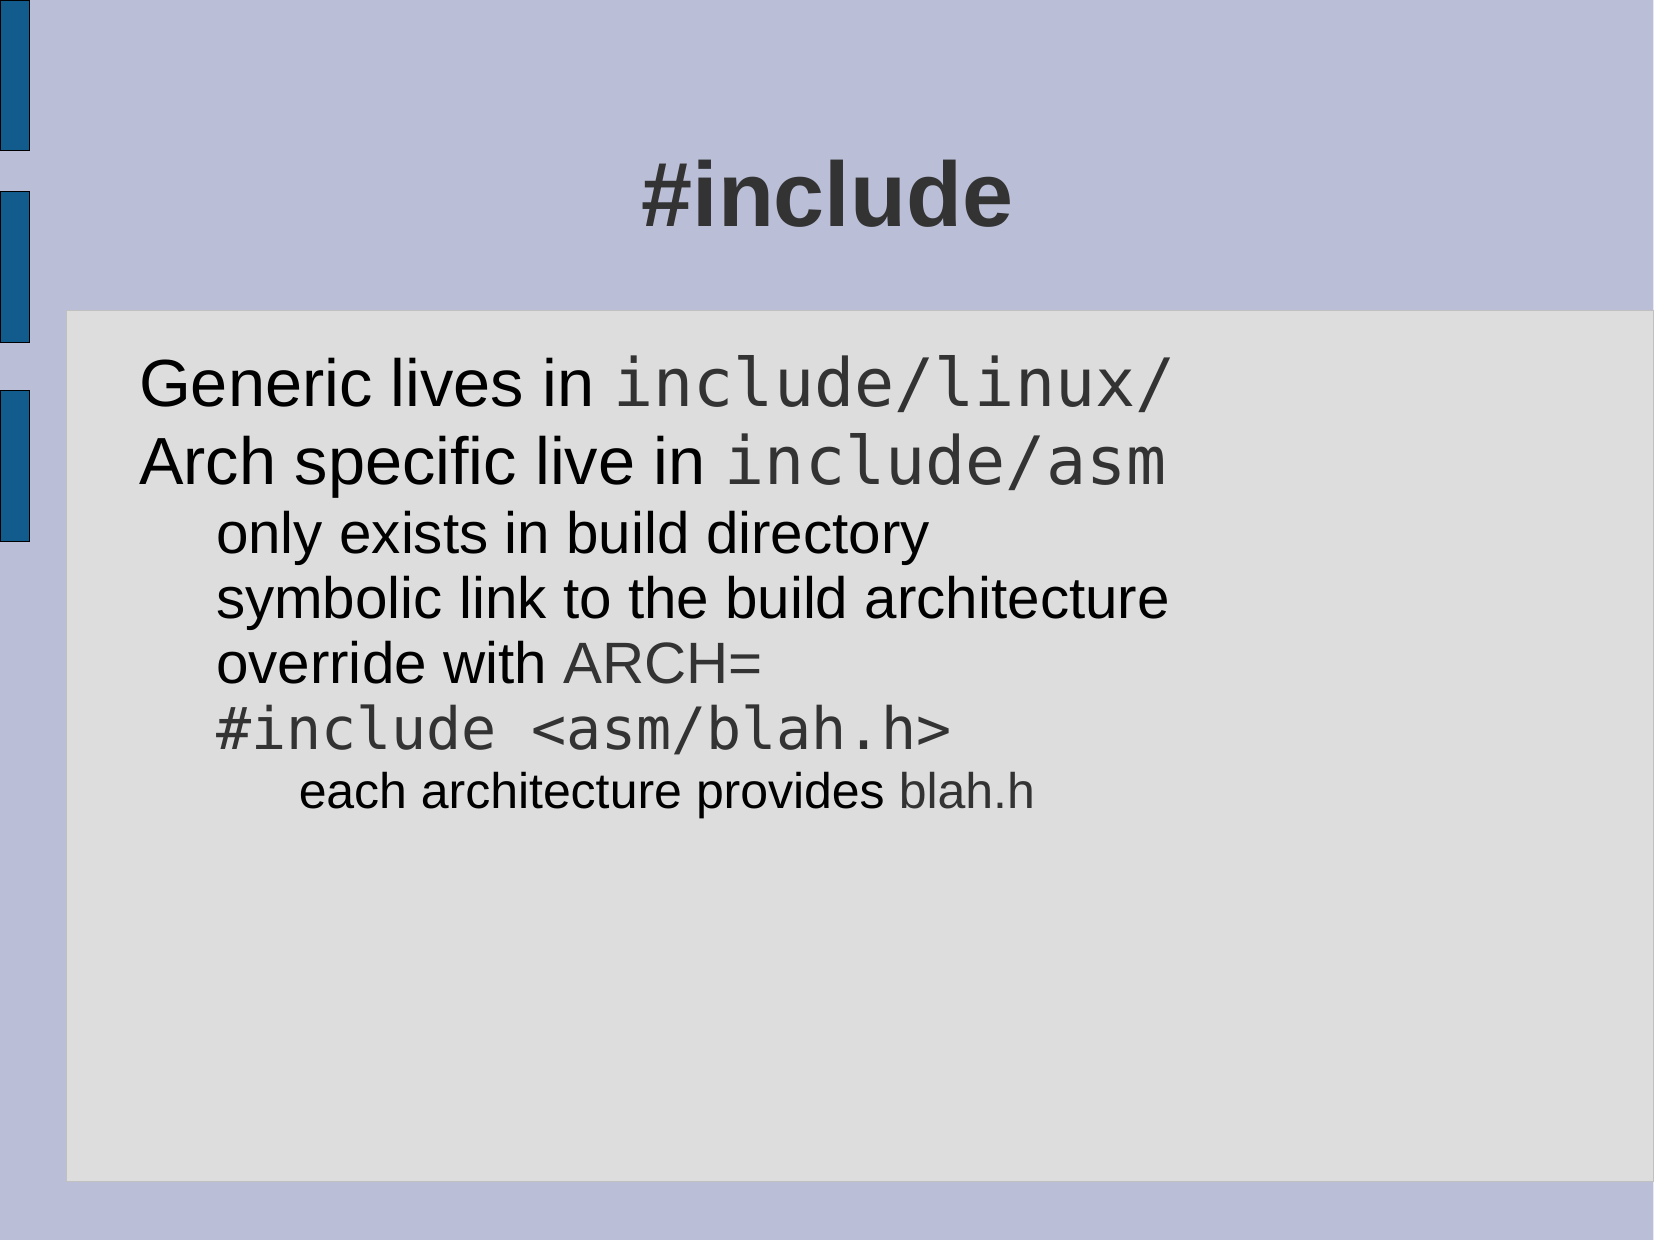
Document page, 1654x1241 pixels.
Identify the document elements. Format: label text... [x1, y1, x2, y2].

title #include [121, 98, 1534, 291]
list Generic lives in include/linux/ Arch specific live in include/asm only exists in build directory symbolic link to the build architecture override with ARCH= #include <asm/blah.h> each architecture provides blah.h [121, 344, 1534, 1112]
